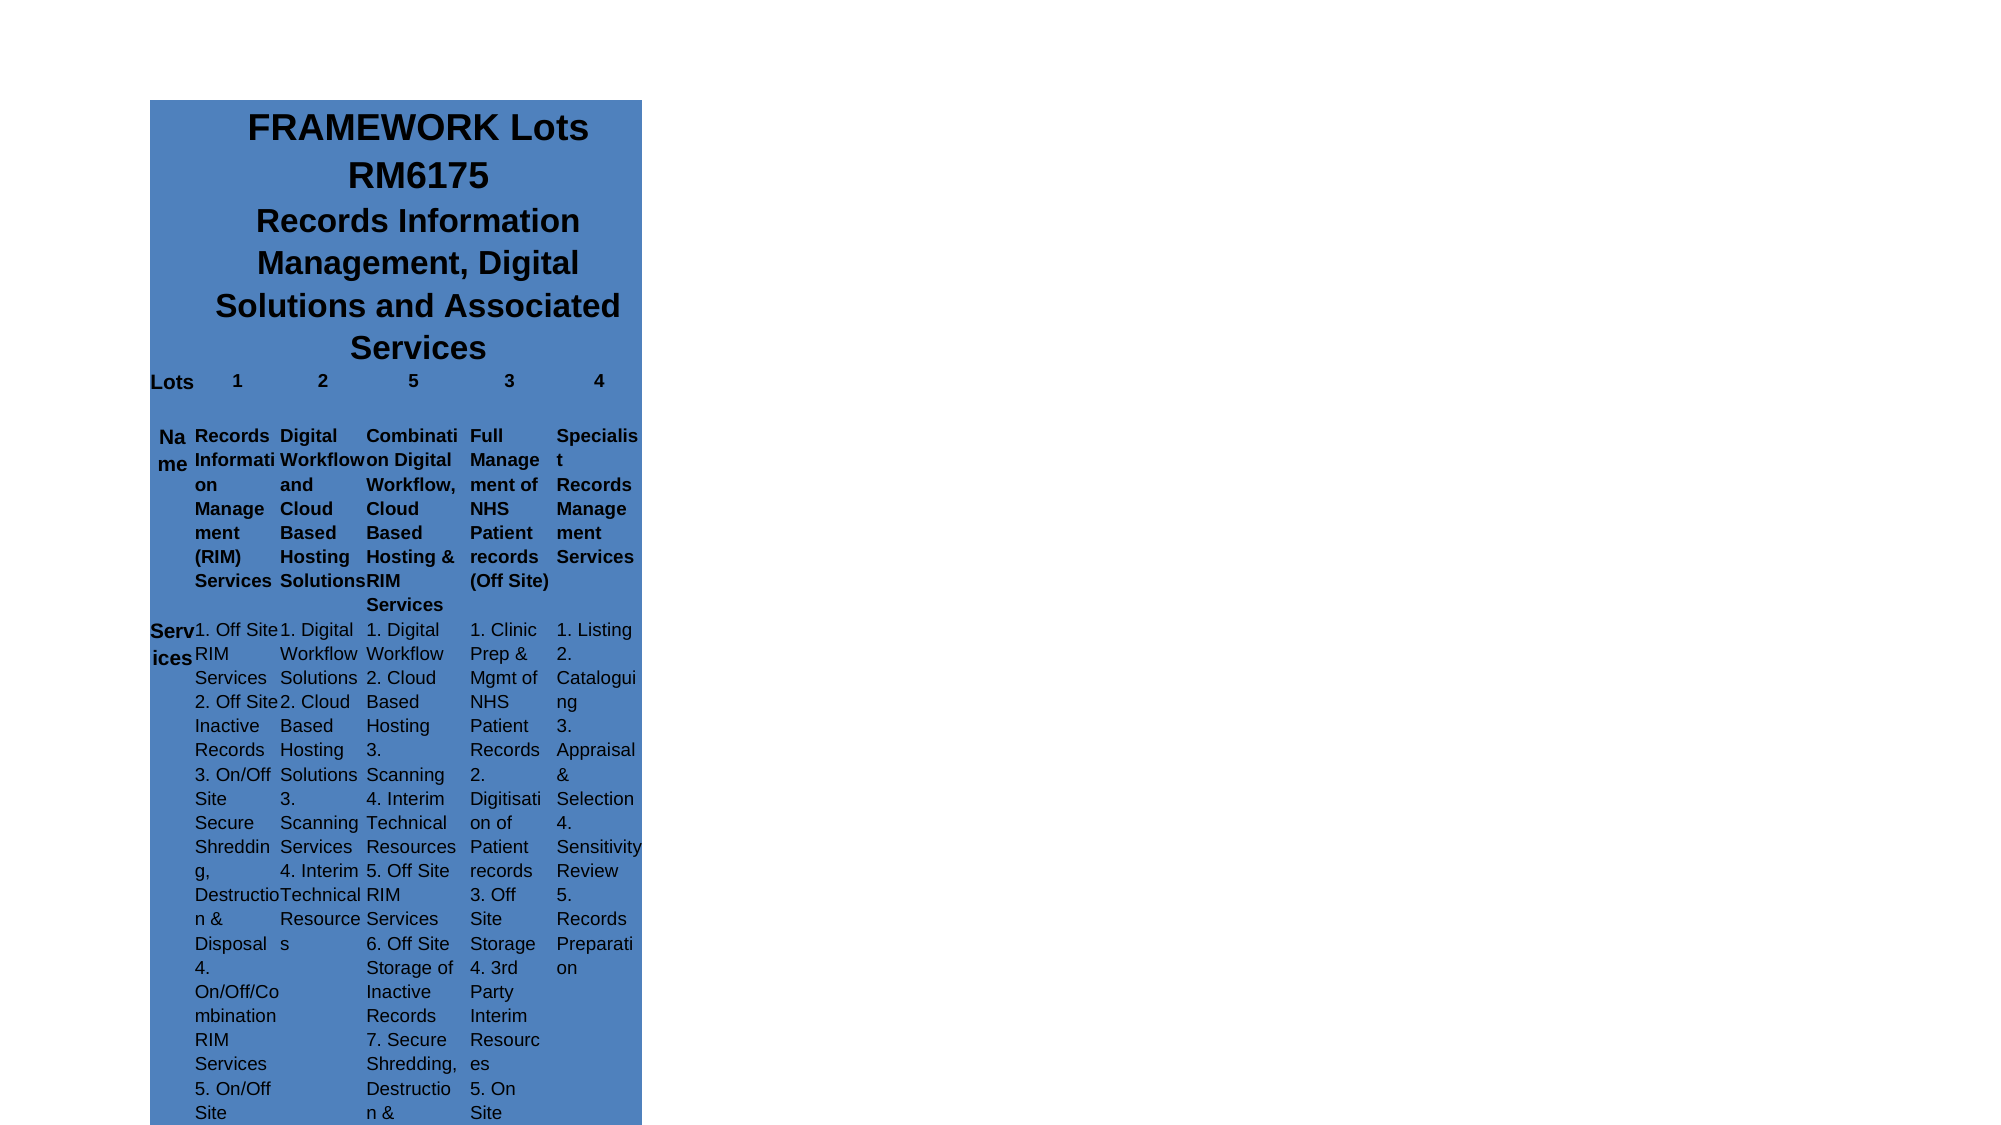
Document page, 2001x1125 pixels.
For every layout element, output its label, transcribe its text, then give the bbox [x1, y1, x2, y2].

table_header [150, 100, 195, 367]
table_cell [549, 367, 557, 423]
table_cell [549, 616, 557, 1125]
table_cell 2 [280, 367, 366, 423]
table_cell Services [150, 616, 195, 1125]
table_cell 3 [470, 367, 549, 423]
table_cell Specialist Records Management Services [557, 423, 642, 616]
table_header FRAMEWORK Lots RM6175 Records Information Management, Digital Solutions and Associated Services [195, 100, 642, 367]
table_cell Records Information Management (RIM) Services [195, 423, 280, 616]
table_cell Full Management of NHS Patient records (Off Site) [470, 423, 549, 616]
table_cell [461, 616, 470, 1125]
table_cell Digital Workflow and Cloud Based Hosting Solutions [280, 423, 366, 616]
table_cell Name [150, 423, 195, 616]
table_cell 1. Listing 2. Cataloguing 3. Appraisal & Selection 4. Sensitivity Review 5. Records Preparation [557, 616, 642, 1125]
table_cell [461, 423, 470, 616]
table_cell 1. Digital Workflow Solutions 2. Cloud Based Hosting Solutions 3. Scanning Services 4. Interim Technical Resources [280, 616, 366, 1125]
table_cell 4 [557, 367, 642, 423]
table_cell [461, 367, 470, 423]
table_cell 1. Clinic Prep & Mgmt of NHS Patient Records 2. Digitisation of Patient records 3. Off Site Storage 4. 3rd Party Interim Resources 5. On Site managed Service 6. Shredding, Destruction & Disposal (On/Off Site) [470, 616, 549, 1125]
table_cell Combination Digital Workflow, Cloud Based Hosting & RIM Services [366, 423, 461, 616]
table_cell 1. Off Site RIM Services 2. Off Site Inactive Records 3. On/Off Site Secure Shredding, Destruction & Disposal 4. On/Off/Combination RIM Services 5. On/Off Site Scanning Services [195, 616, 280, 1125]
table_cell 1. Digital Workflow 2. Cloud Based Hosting 3. Scanning 4. Interim Technical Resources 5. Off Site RIM Services 6. Off Site Storage of Inactive Records 7. Secure Shredding, Destruction & Disposal 8. Off/On Site Combined RIM Services [366, 616, 461, 1125]
table_cell 5 [366, 367, 461, 423]
table_cell Lots [150, 367, 195, 423]
table_cell 1 [195, 367, 280, 423]
table_cell [549, 423, 557, 616]
